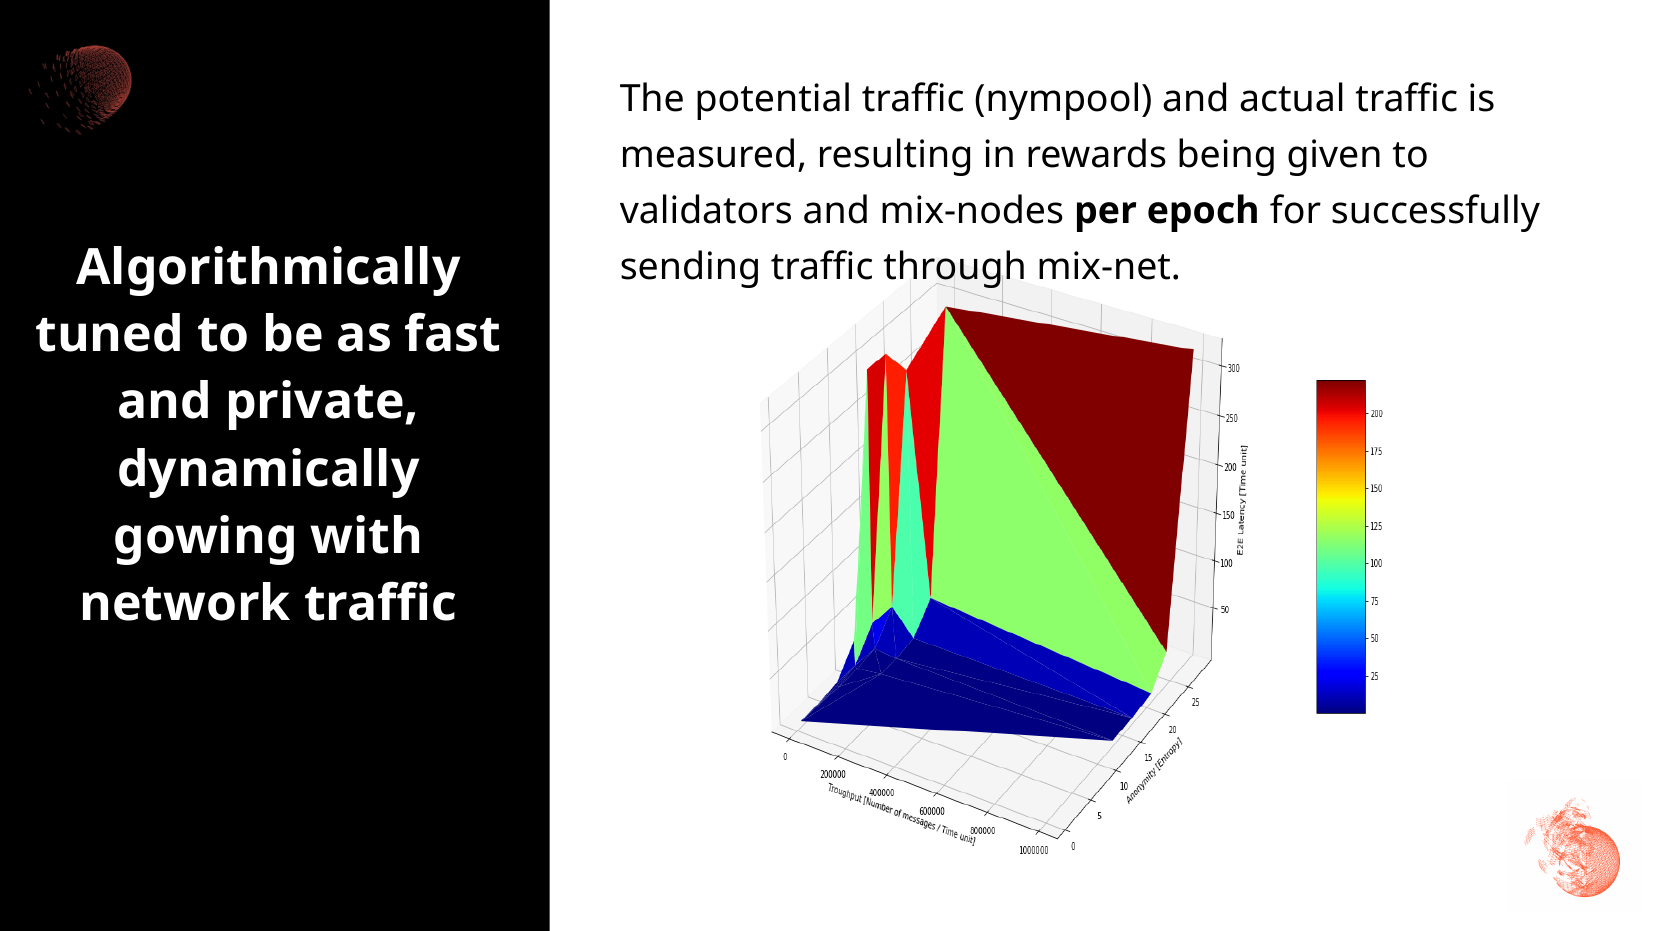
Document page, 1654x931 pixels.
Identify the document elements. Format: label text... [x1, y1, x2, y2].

picture [1507, 780, 1642, 913]
title The potential traffic (nympool) and actual traffic is measured, resulting in rewards being given to validators and mix-nodes per epoch for successfully sending traffic through mix-net. [604, 47, 1613, 316]
title Algorithmically tuned to be as fast and private, dynamically gowing with network traffic [17, 212, 520, 315]
picture [0, 13, 171, 166]
text_box [1501, 777, 1654, 930]
picture [736, 316, 1396, 879]
text_box [0, 0, 550, 931]
